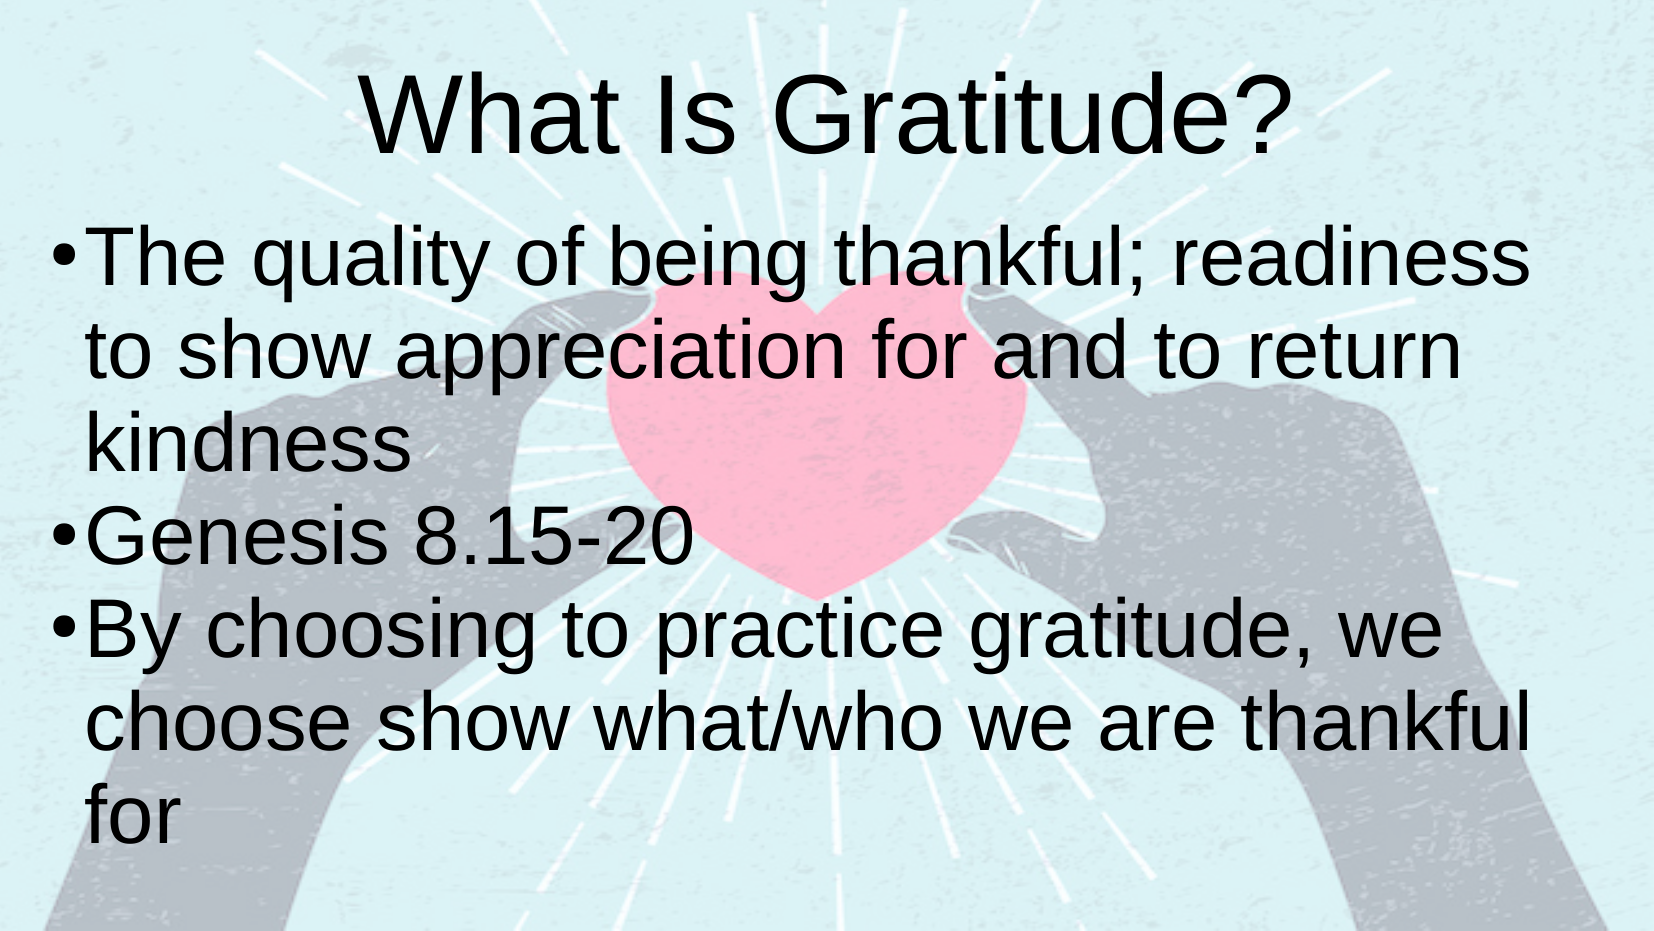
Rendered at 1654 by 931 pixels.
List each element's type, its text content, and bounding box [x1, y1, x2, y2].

title What Is Gratitude? [82, 37, 1571, 193]
subtitle The quality of being thankful; readiness to show appreciation for and to return kindness Genesis 8.15-20 By choosing to practice gratitude, we choose show what/who we are thankful for [49, 210, 1613, 863]
picture [0, 0, 1654, 931]
